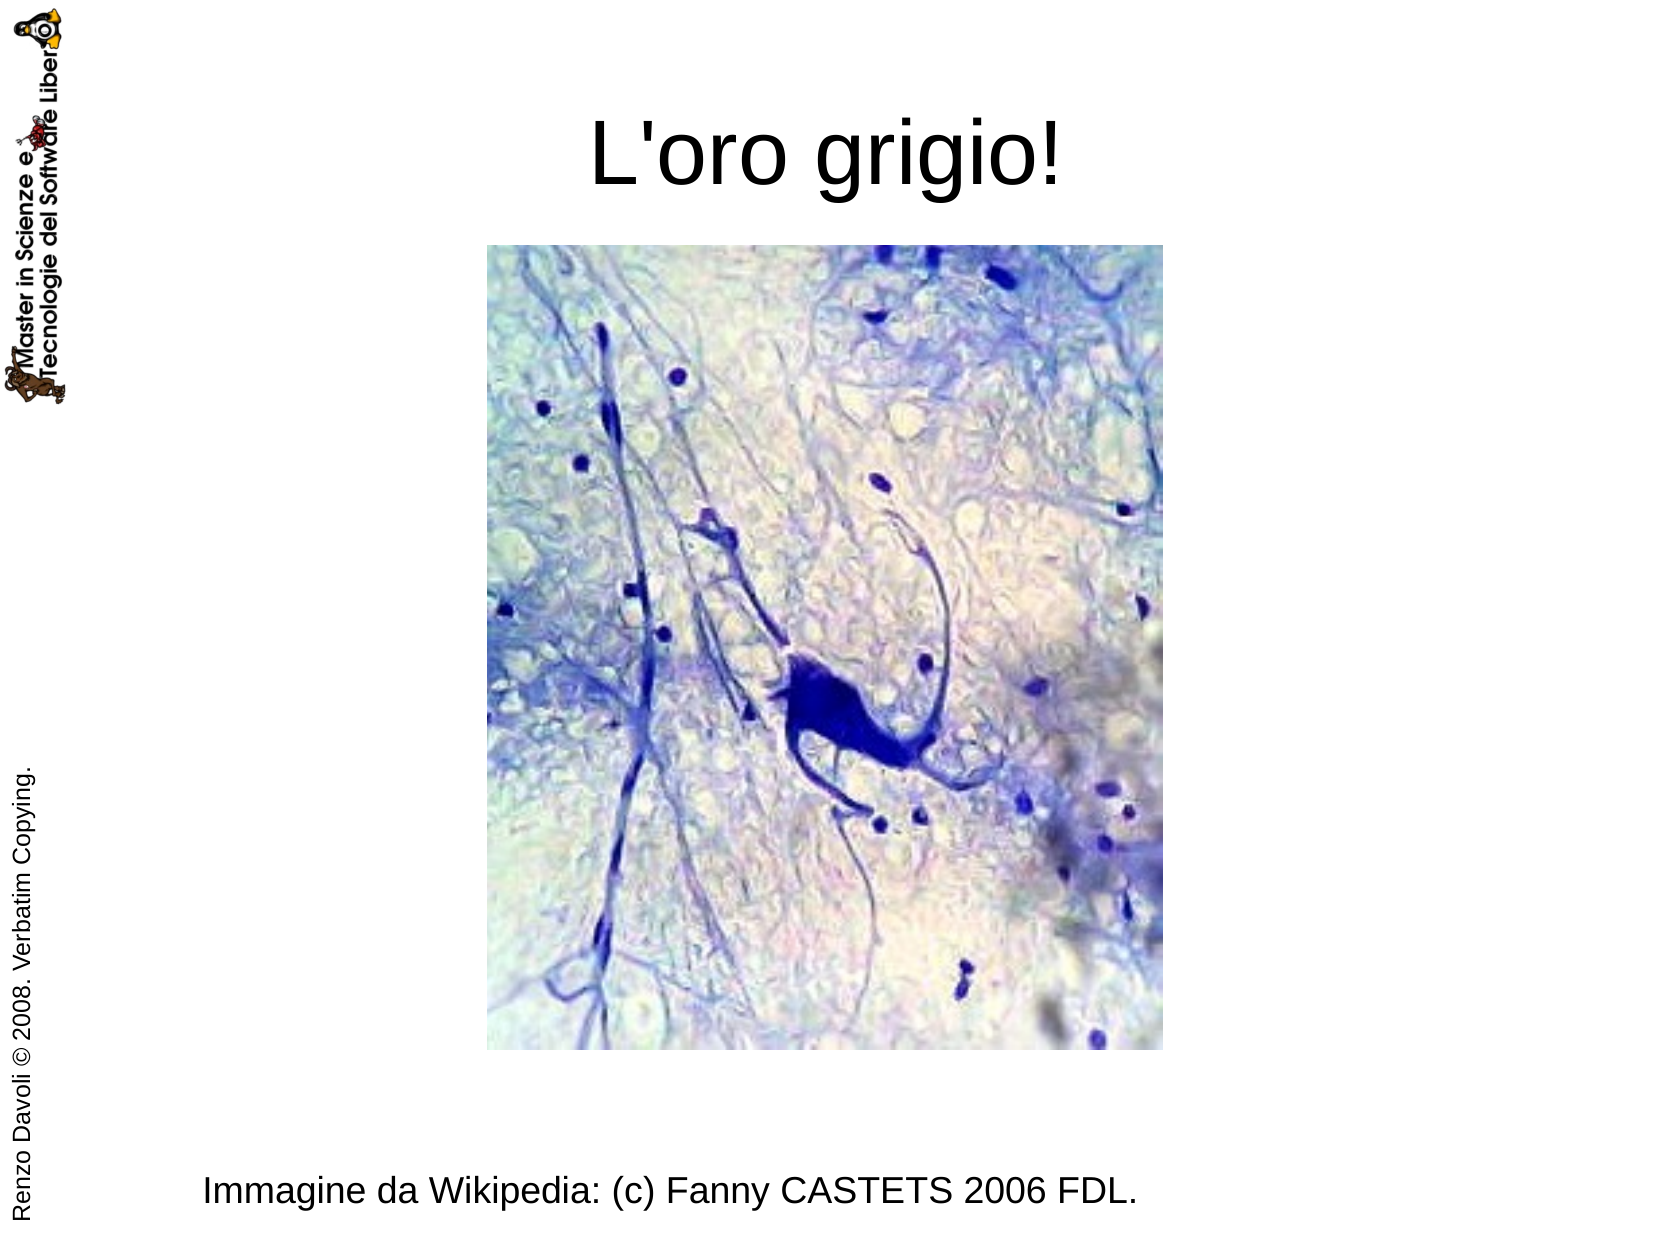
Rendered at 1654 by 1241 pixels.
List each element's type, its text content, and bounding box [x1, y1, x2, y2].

picture [487, 245, 1163, 1051]
title L'oro grigio! [82, 49, 1571, 257]
picture [1, 2, 69, 413]
text_box Immagine da Wikipedia: (c) Fanny CASTETS 2006 FDL. [187, 1162, 1165, 1220]
